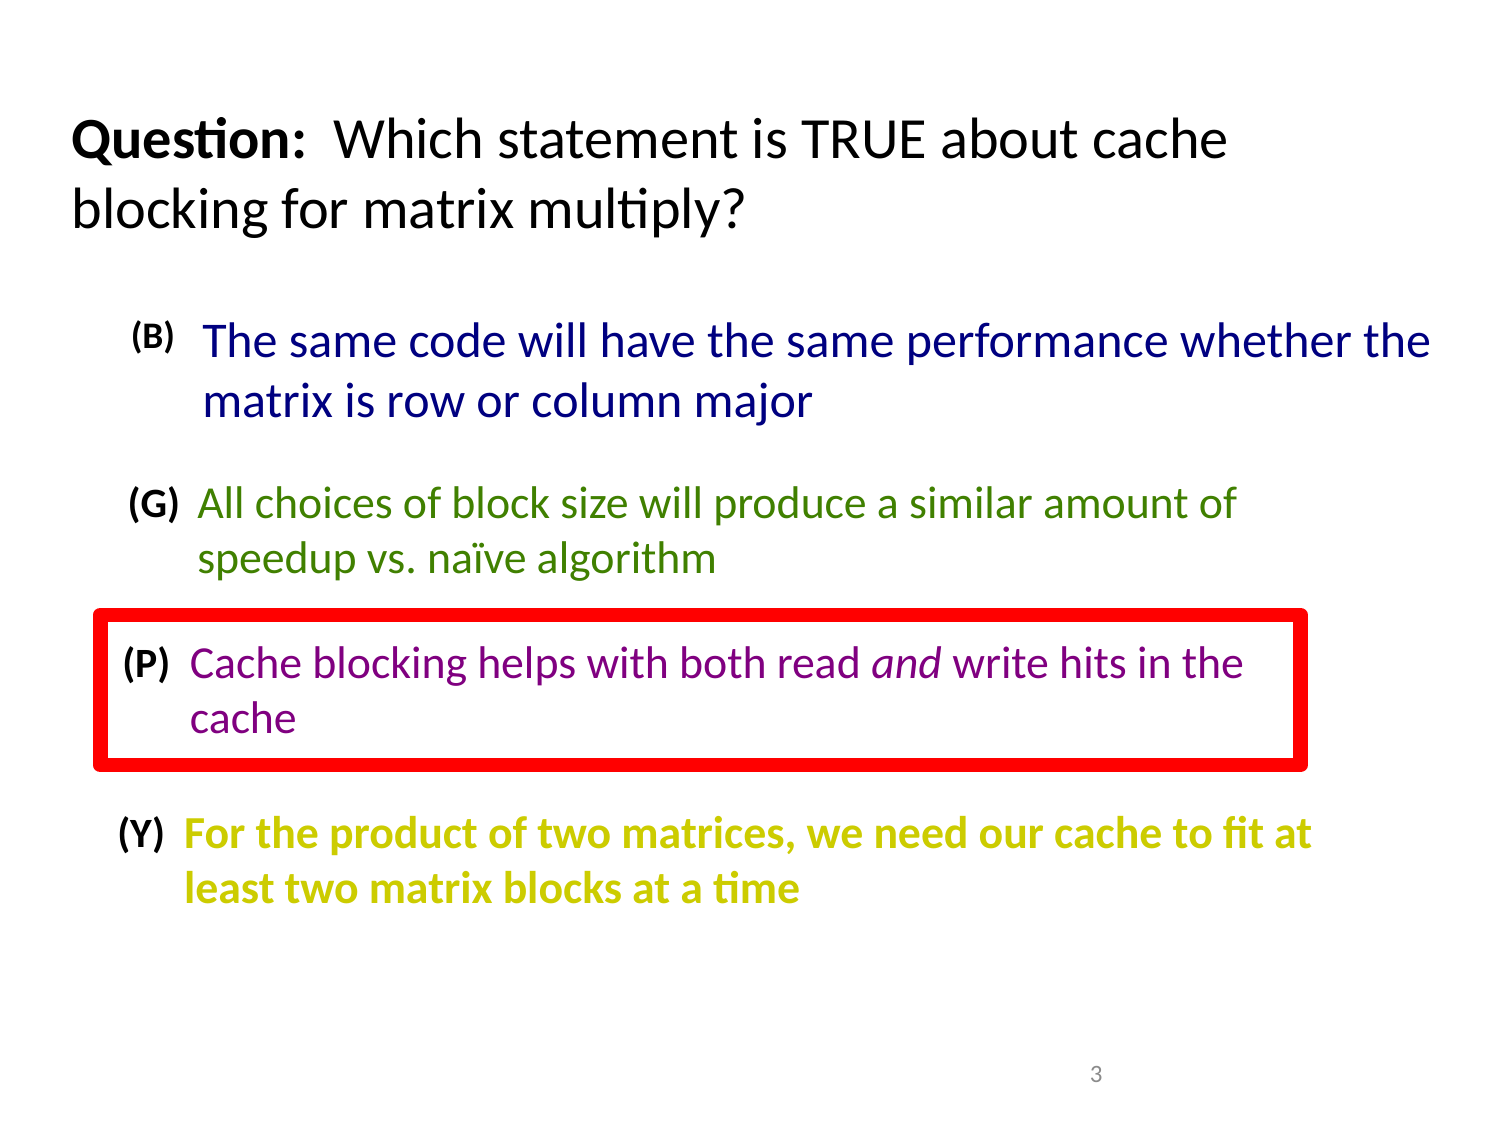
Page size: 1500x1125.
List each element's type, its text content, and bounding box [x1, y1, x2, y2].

text_box The same code will have the same performance whether the matrix is row or column major [187, 299, 1449, 435]
text_box (Y) [102, 798, 180, 864]
text_box (P) [108, 628, 186, 694]
text_box All choices of block size will produce a similar amount of speedup vs. naïve algorithm [182, 464, 1410, 590]
text_box Question: Which statement is TRUE about cache blocking for matrix multiply? [56, 92, 1332, 248]
slide_number <number> [1074, 1042, 1425, 1103]
text_box Cache blocking helps with both read and write hits in the cache [175, 625, 1276, 750]
text_box (B) [104, 303, 202, 364]
text_box (G) [112, 468, 196, 534]
text_box For the product of two matrices, we need our cache to fit at least two matrix blocks at a time [169, 795, 1329, 920]
